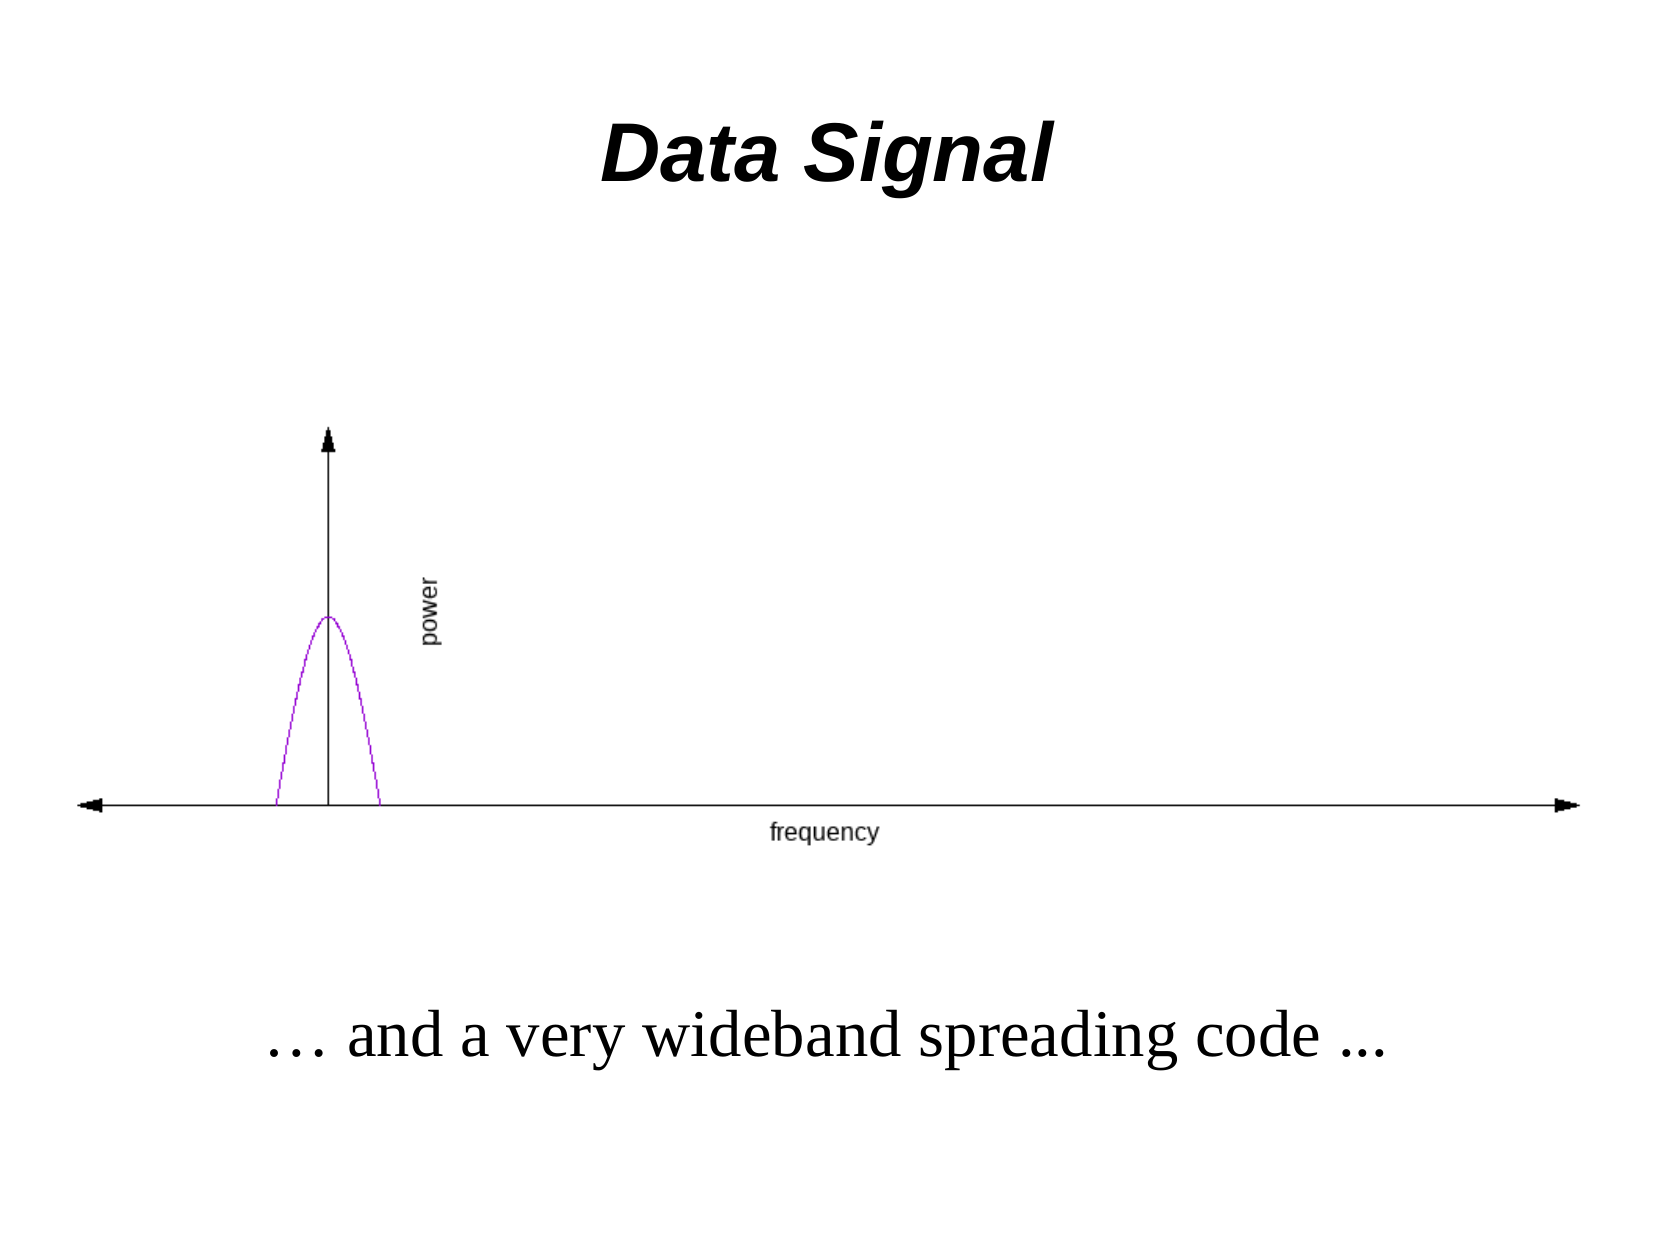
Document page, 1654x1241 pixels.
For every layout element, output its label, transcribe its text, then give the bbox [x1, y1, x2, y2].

picture [26, 385, 1627, 855]
text_box … and a very wideband spreading code ... [82, 915, 1571, 1152]
title Data Signal [82, 49, 1571, 257]
